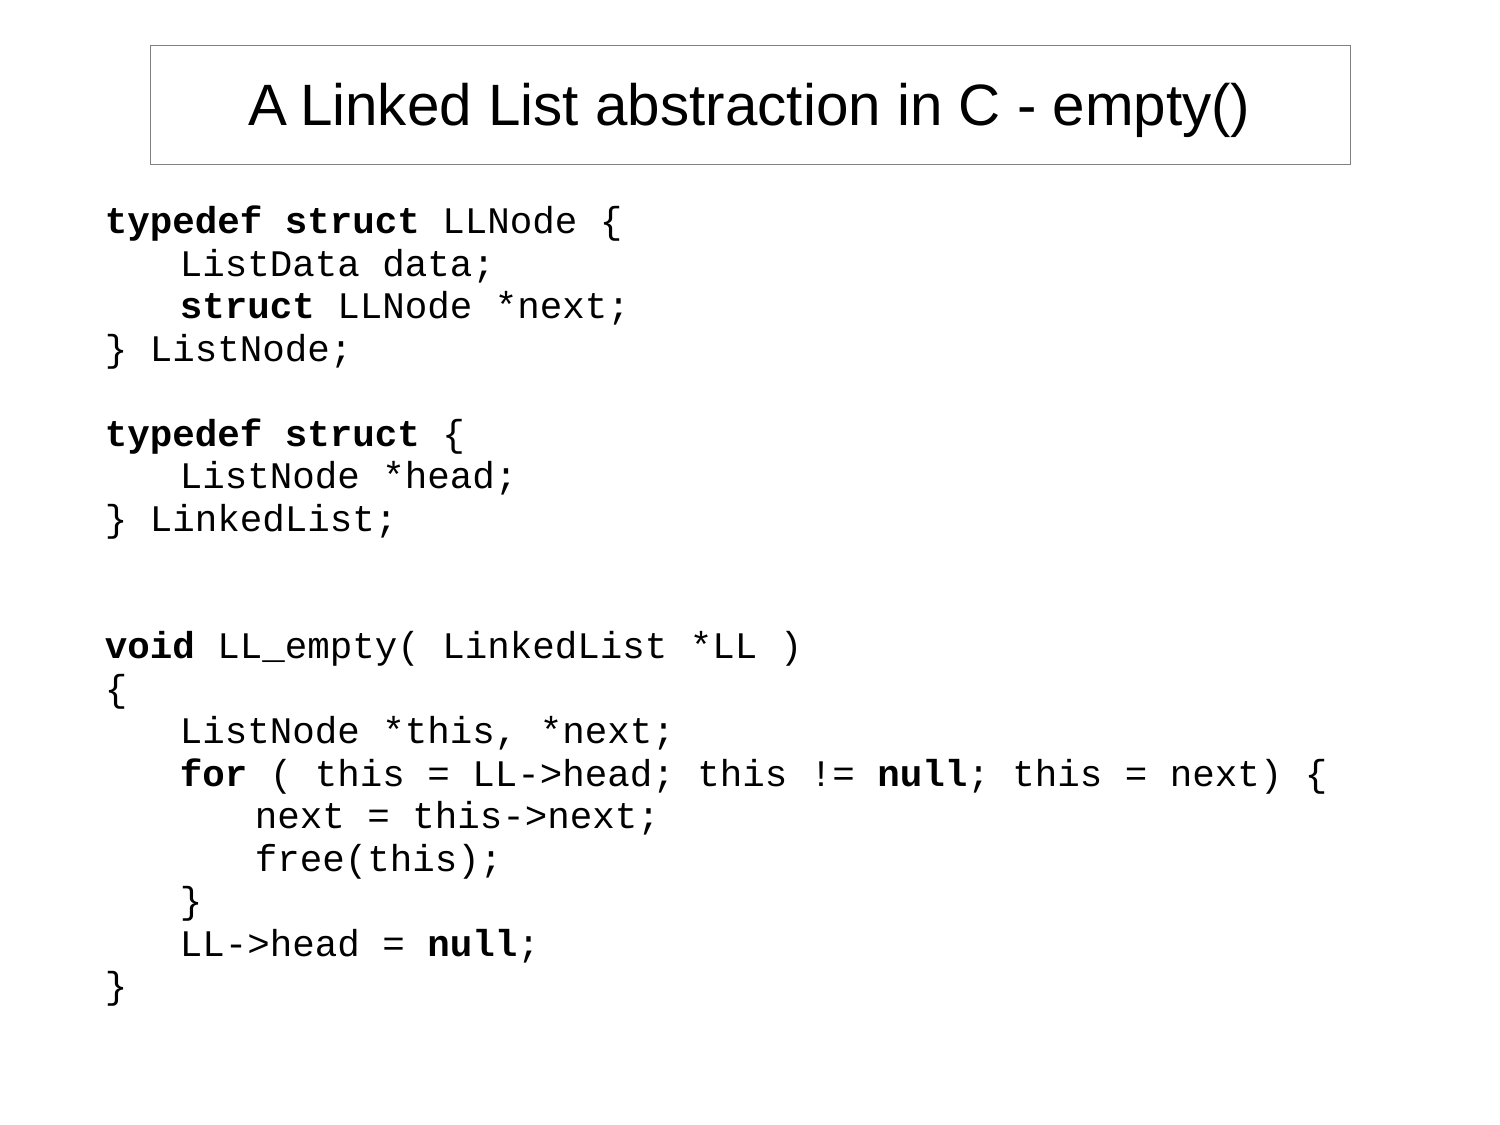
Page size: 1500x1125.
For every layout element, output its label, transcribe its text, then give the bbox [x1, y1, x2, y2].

text_box A Linked List abstraction in C - empty() [150, 45, 1351, 165]
text_box typedef struct LLNode { ListData data; struct LLNode *next; } ListNode; typedef struct { ListNode *head; } LinkedList; void LL_empty( LinkedList *LL ) { ListNode *this, *next; for ( this = LL->head; this != null; this = next) { next = this->next; free(this); } LL->head = null; } [90, 195, 1441, 923]
